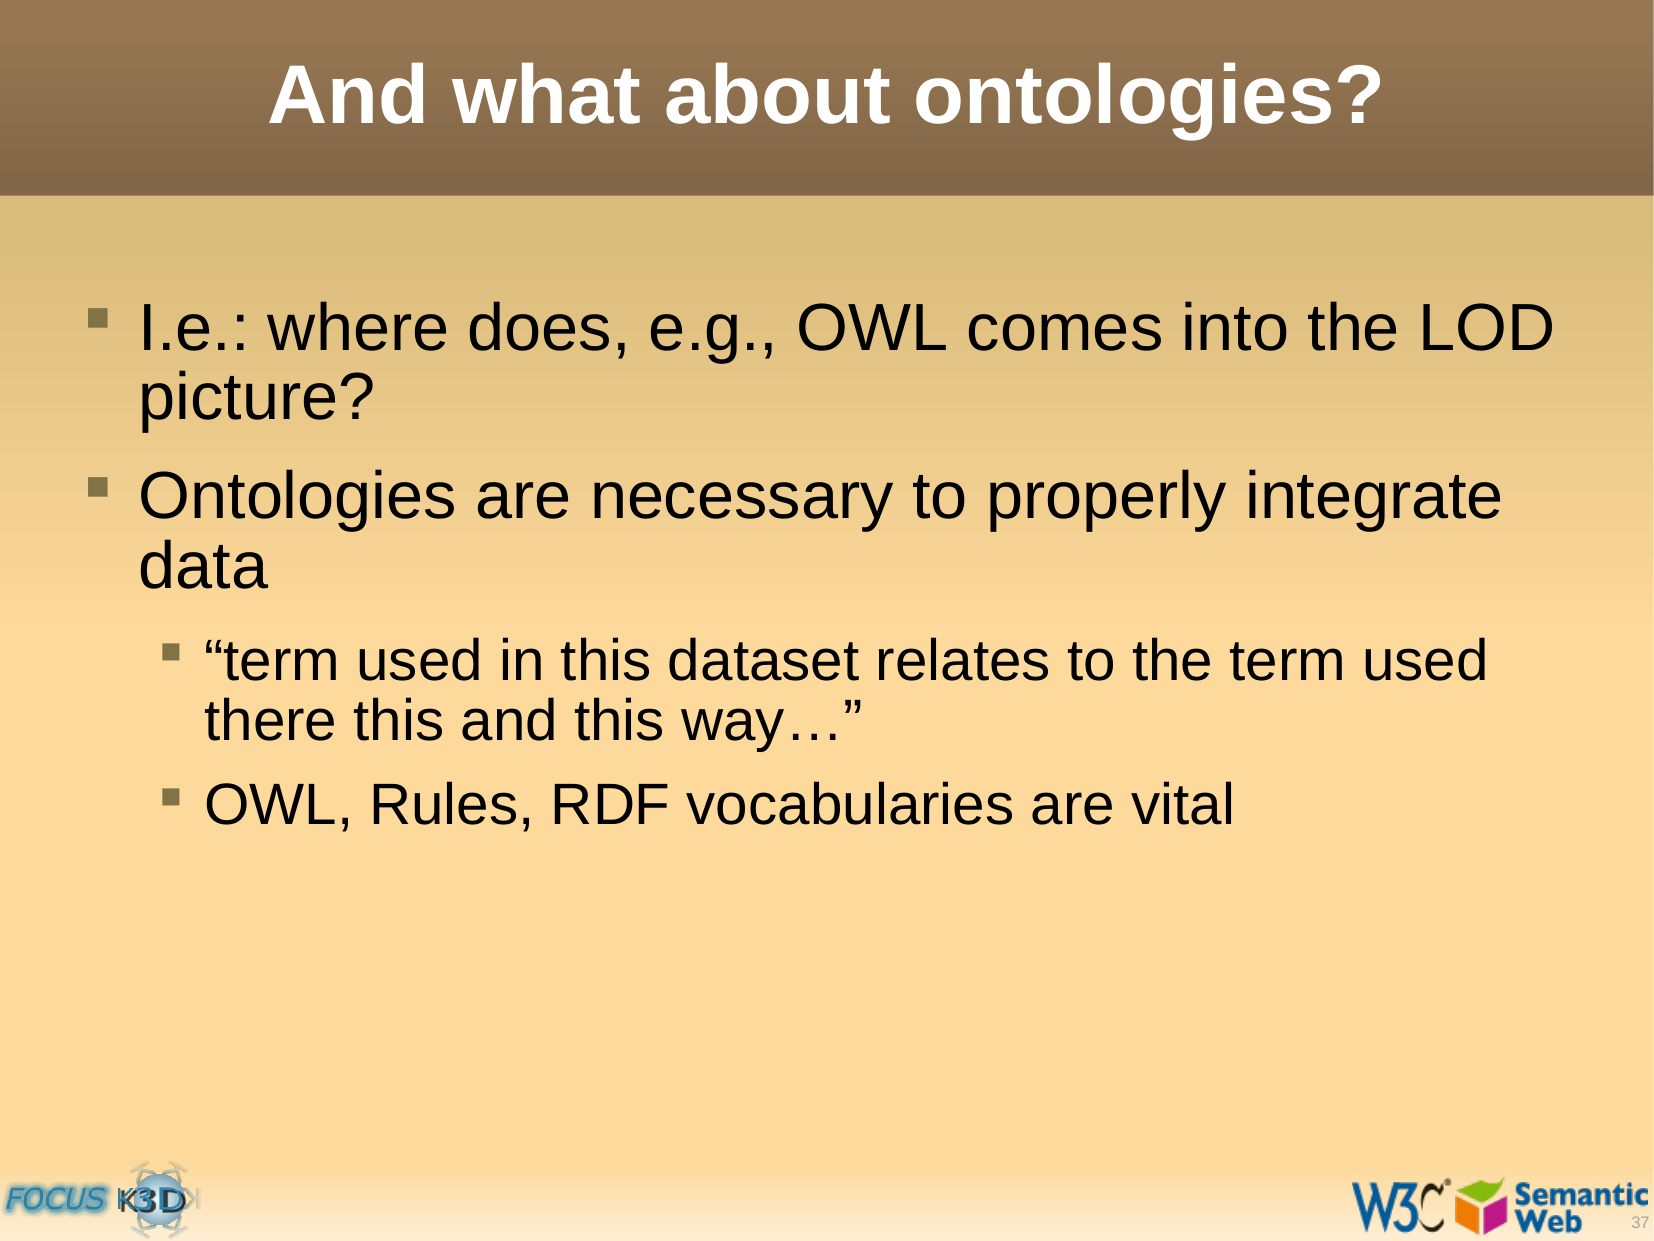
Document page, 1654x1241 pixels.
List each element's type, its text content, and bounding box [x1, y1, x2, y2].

picture [0, 196, 1654, 1241]
title And what about ontologies? [0, 0, 1654, 196]
list I.e.: where does, e.g., OWL comes into the LOD picture? Ontologies are necessary to properly integrate data “term used in this dataset relates to the term used there this and this way…” OWL, Rules, RDF vocabularies are vital [82, 290, 1571, 1109]
